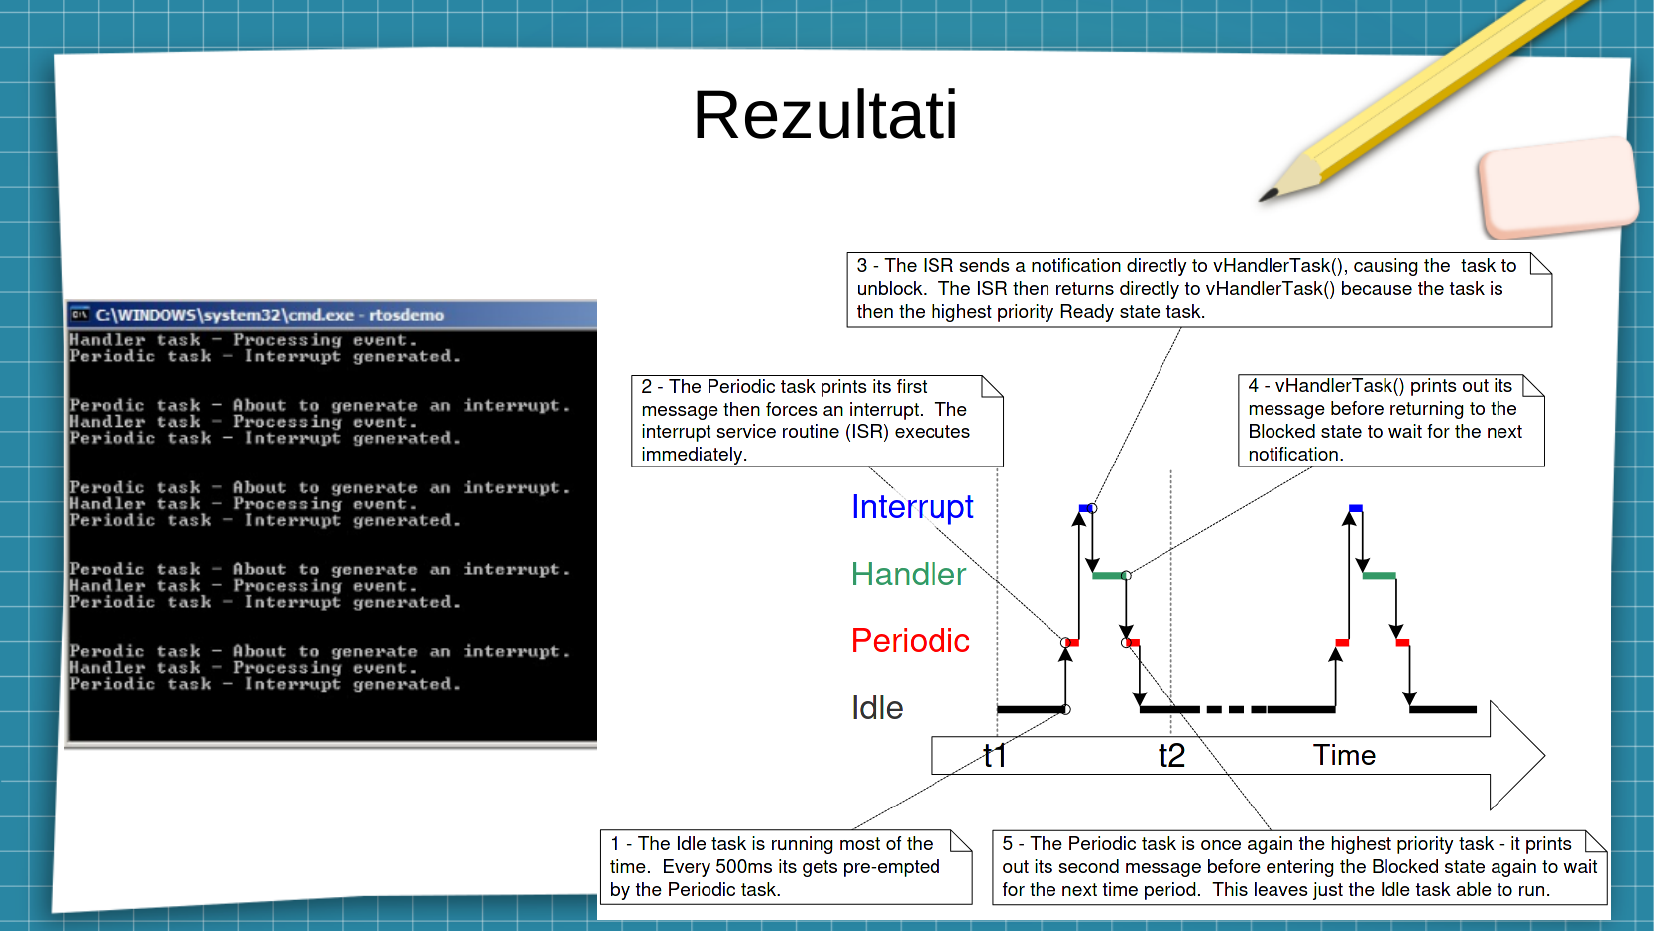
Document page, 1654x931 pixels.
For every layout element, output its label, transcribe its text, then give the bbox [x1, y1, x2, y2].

picture [0, 0, 1654, 931]
title Rezultati [82, 37, 1571, 193]
